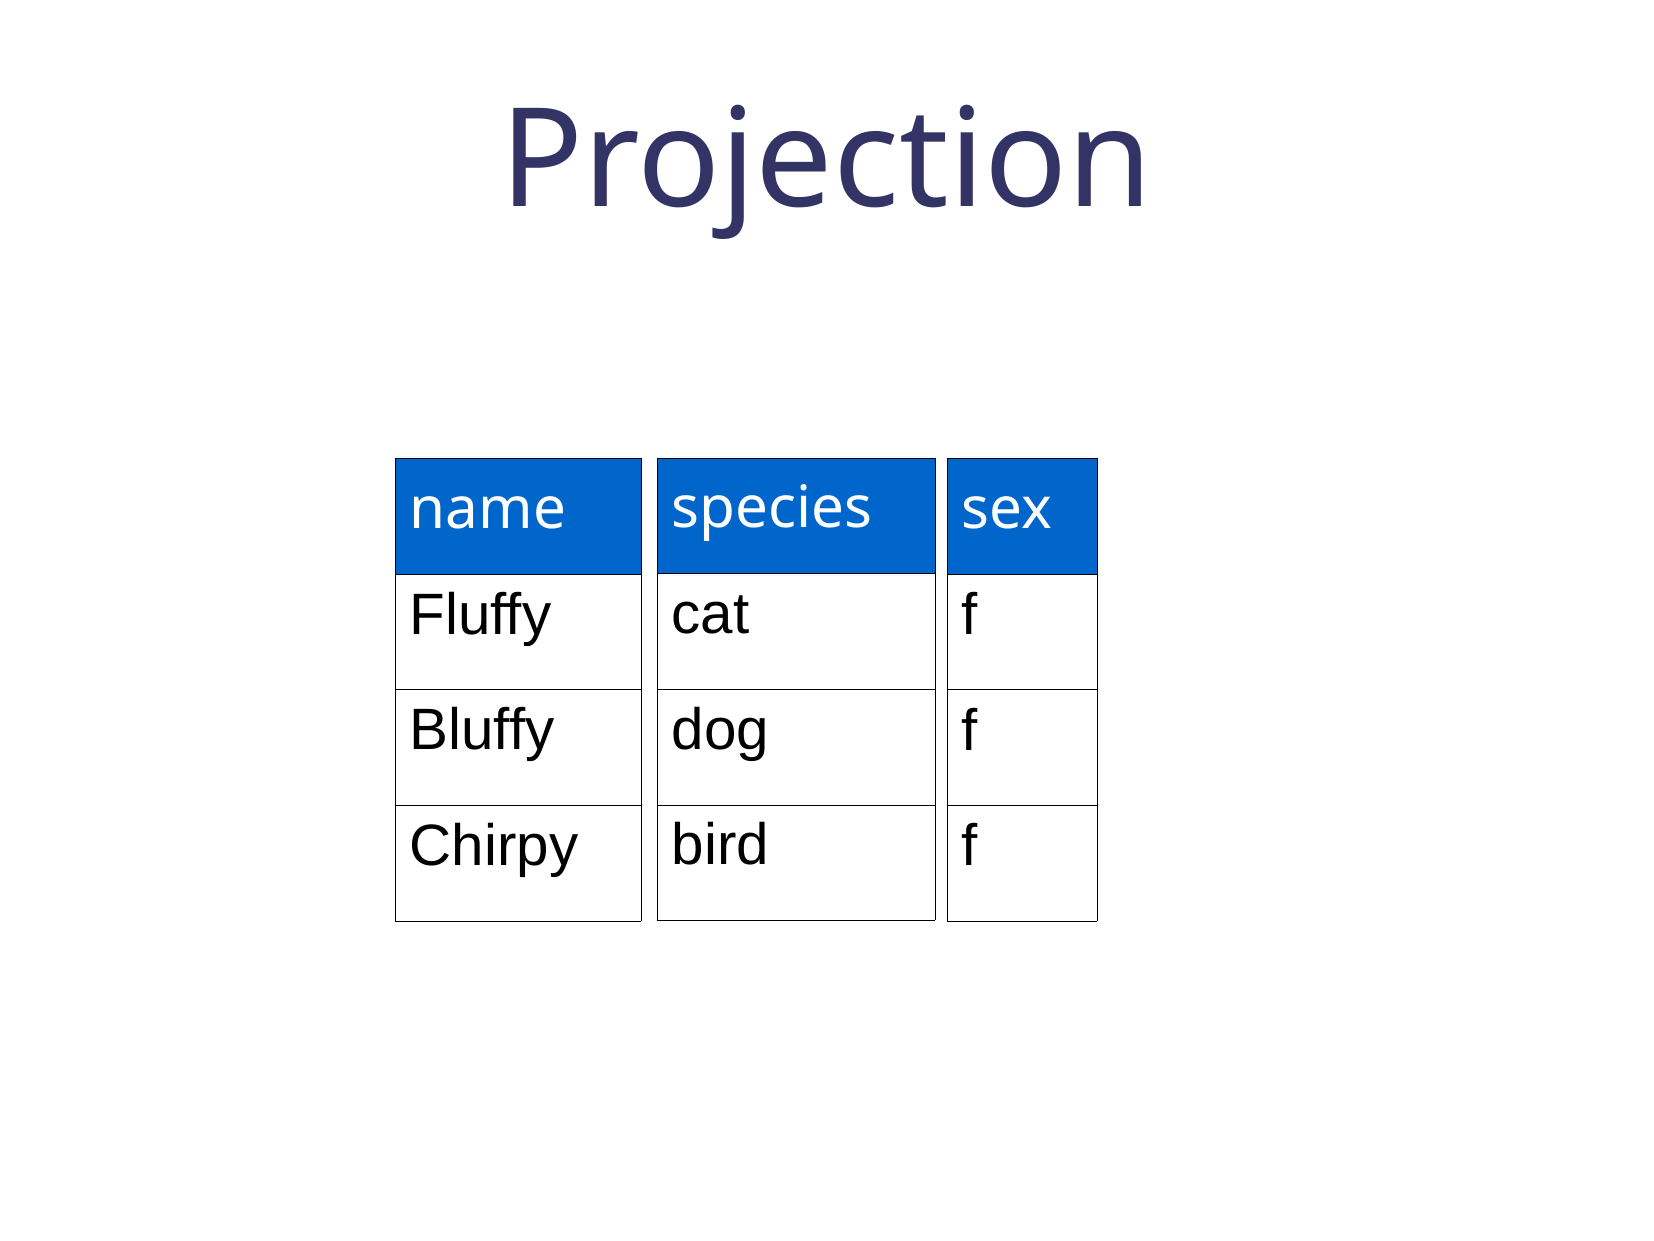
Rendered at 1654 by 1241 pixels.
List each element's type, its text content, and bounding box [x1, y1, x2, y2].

table_cell bird [658, 806, 935, 920]
table_cell cat [658, 574, 935, 689]
table_cell dog [658, 690, 935, 805]
table_cell Chirpy [396, 806, 641, 921]
table_cell Bluffy [396, 690, 641, 805]
table_cell f [948, 806, 1097, 921]
table_header sex [948, 459, 1097, 574]
table_cell f [948, 575, 1097, 689]
table_header name [396, 459, 641, 574]
table_cell Fluffy [396, 575, 641, 689]
table_cell f [948, 690, 1097, 805]
title Projection [82, 56, 1571, 250]
table_header species [658, 459, 935, 573]
